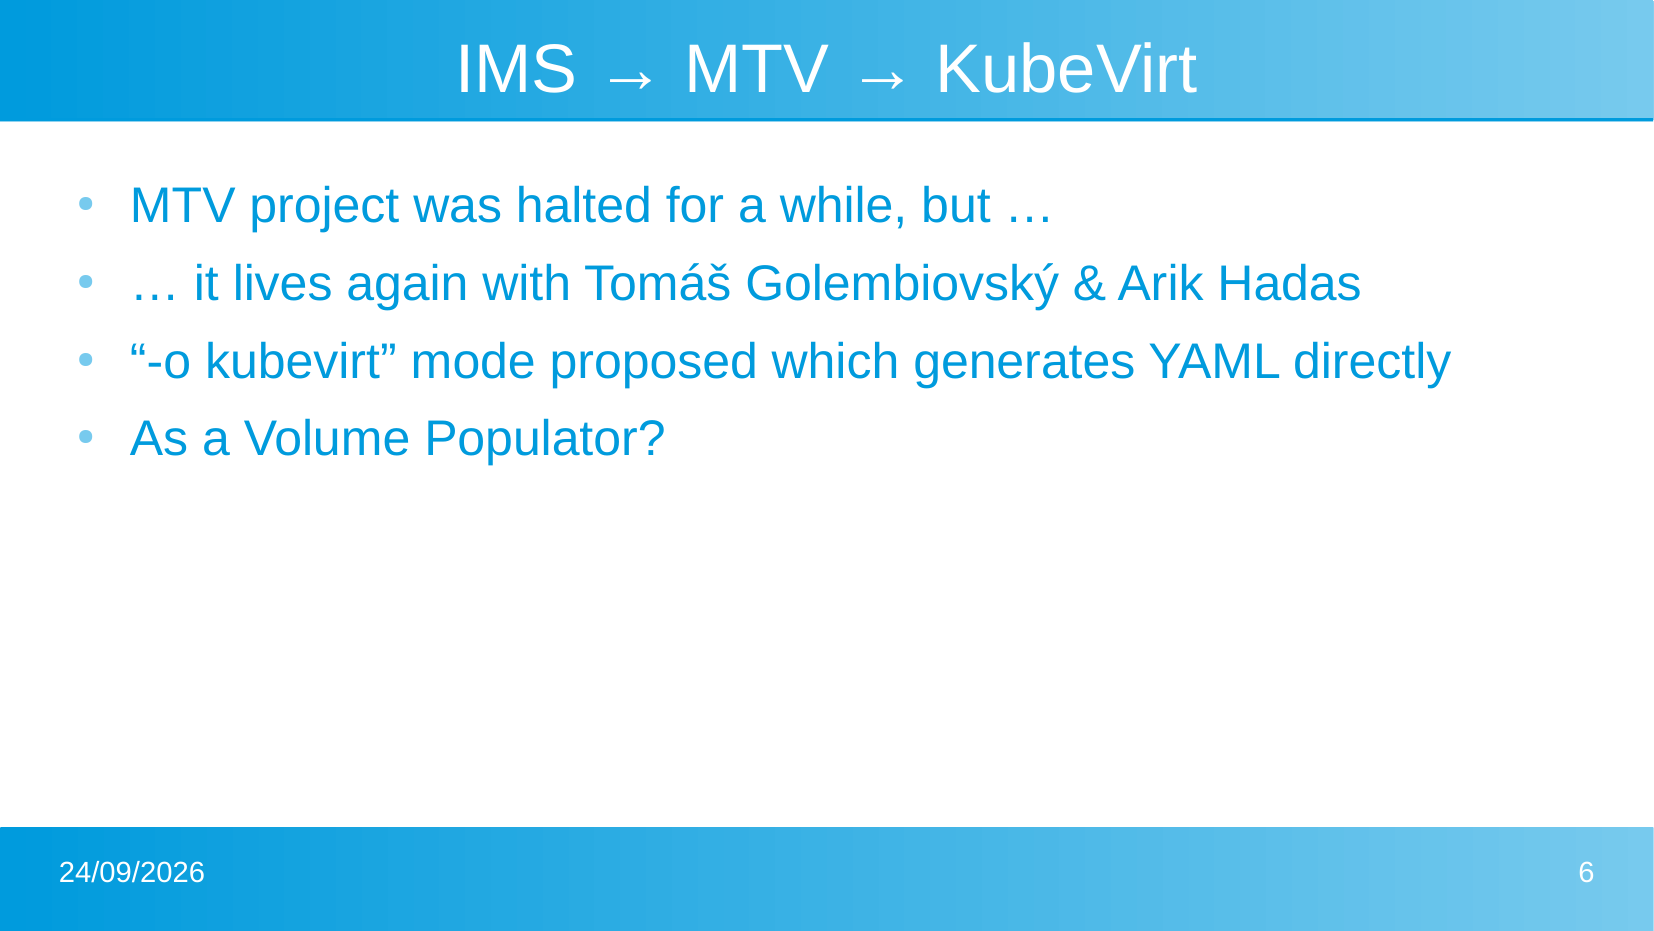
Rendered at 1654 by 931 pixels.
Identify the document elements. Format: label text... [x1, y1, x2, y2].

title IMS → MTV → KubeVirt [59, 29, 1595, 108]
list MTV project was halted for a while, but … … it lives again with Tomáš Golembiovský & Arik Hadas “-o kubevirt” mode proposed which generates YAML directly As a Volume Populator? [59, 177, 1595, 768]
